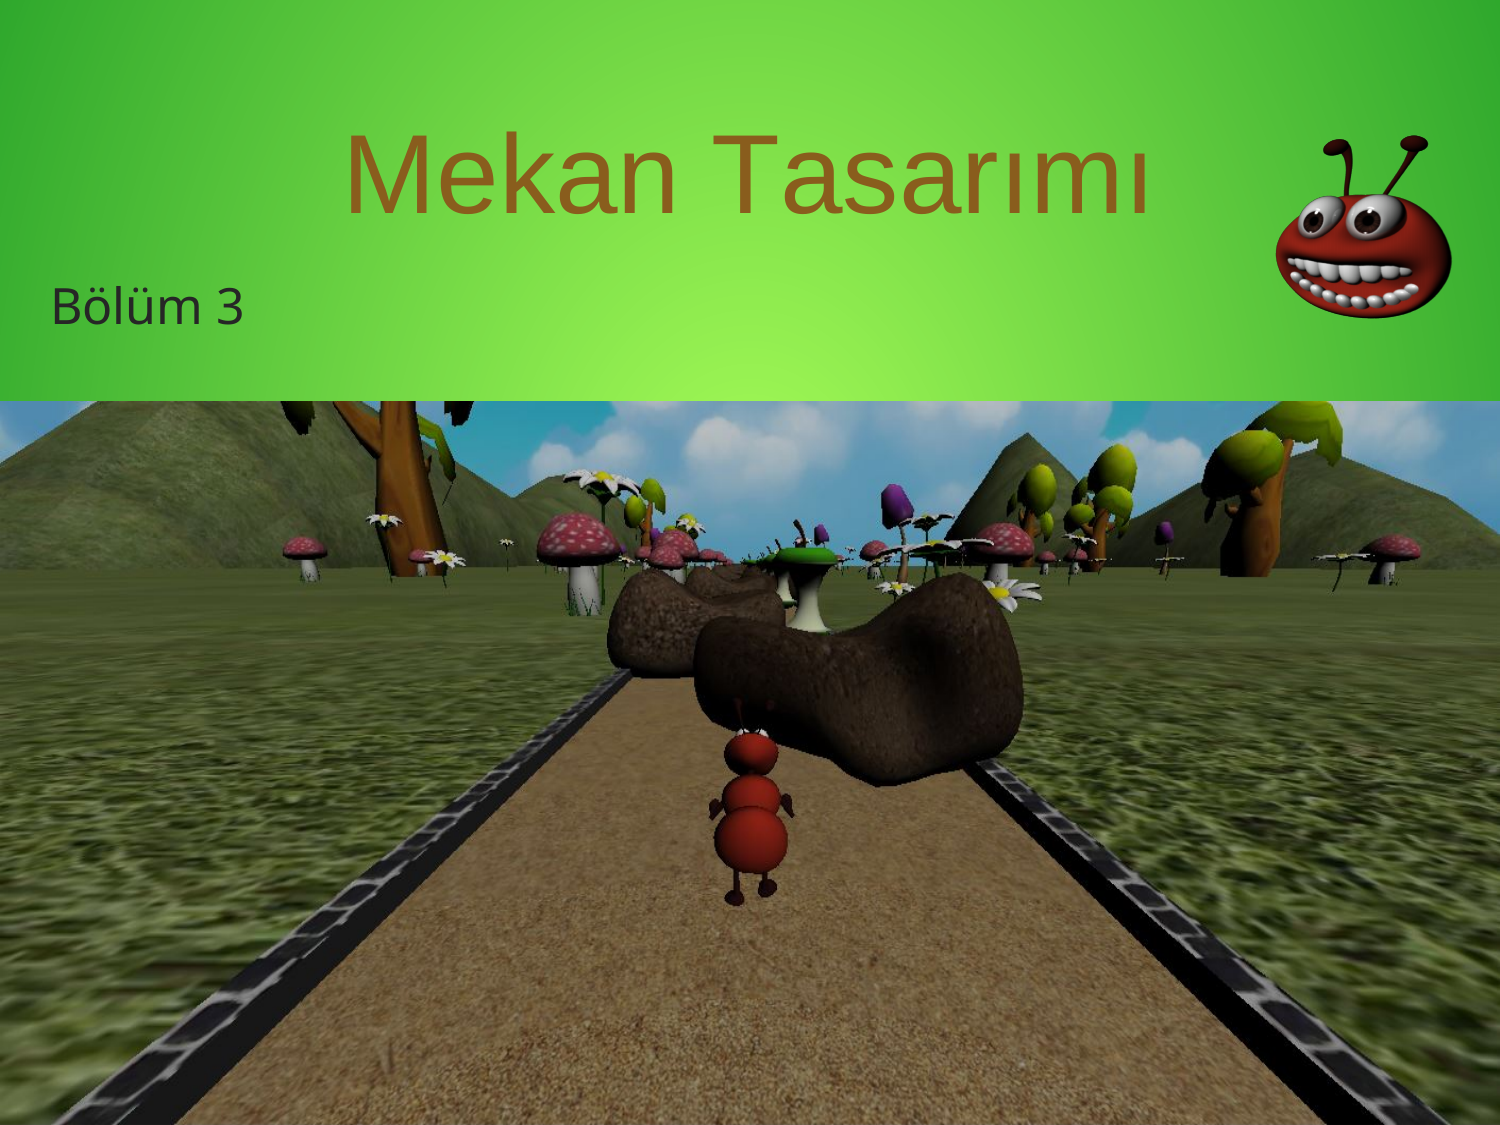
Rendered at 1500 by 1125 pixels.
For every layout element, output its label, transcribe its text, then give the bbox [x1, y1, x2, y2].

picture [1275, 135, 1453, 319]
picture [0, 401, 1500, 1125]
text_box Bölüm 3 [35, 267, 378, 343]
text_box Mekan Tasarımı [113, 93, 1386, 267]
